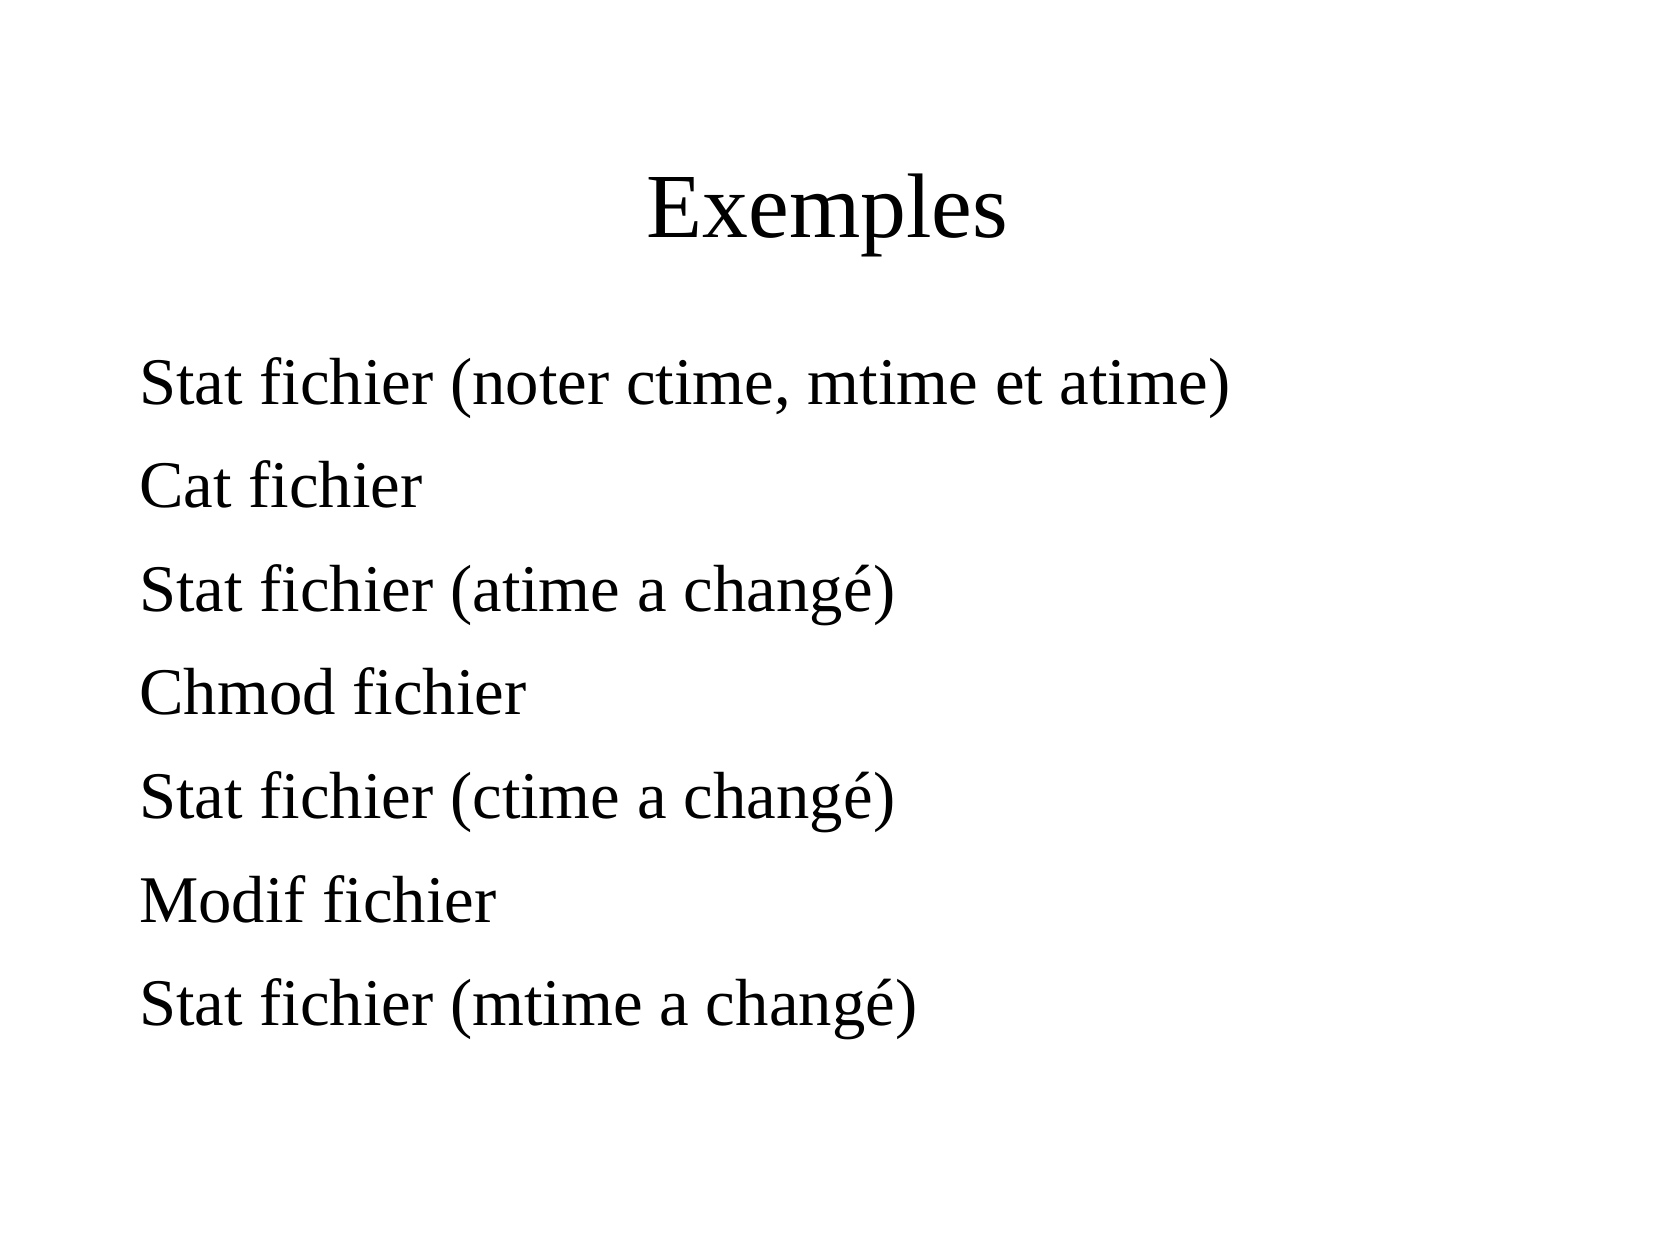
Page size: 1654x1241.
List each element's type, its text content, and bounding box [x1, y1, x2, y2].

title Exemples [121, 102, 1534, 311]
list Stat fichier (noter ctime, mtime et atime) Cat fichier Stat fichier (atime a changé) Chmod fichier Stat fichier (ctime a changé) Modif fichier Stat fichier (mtime a changé) [121, 344, 1534, 1127]
